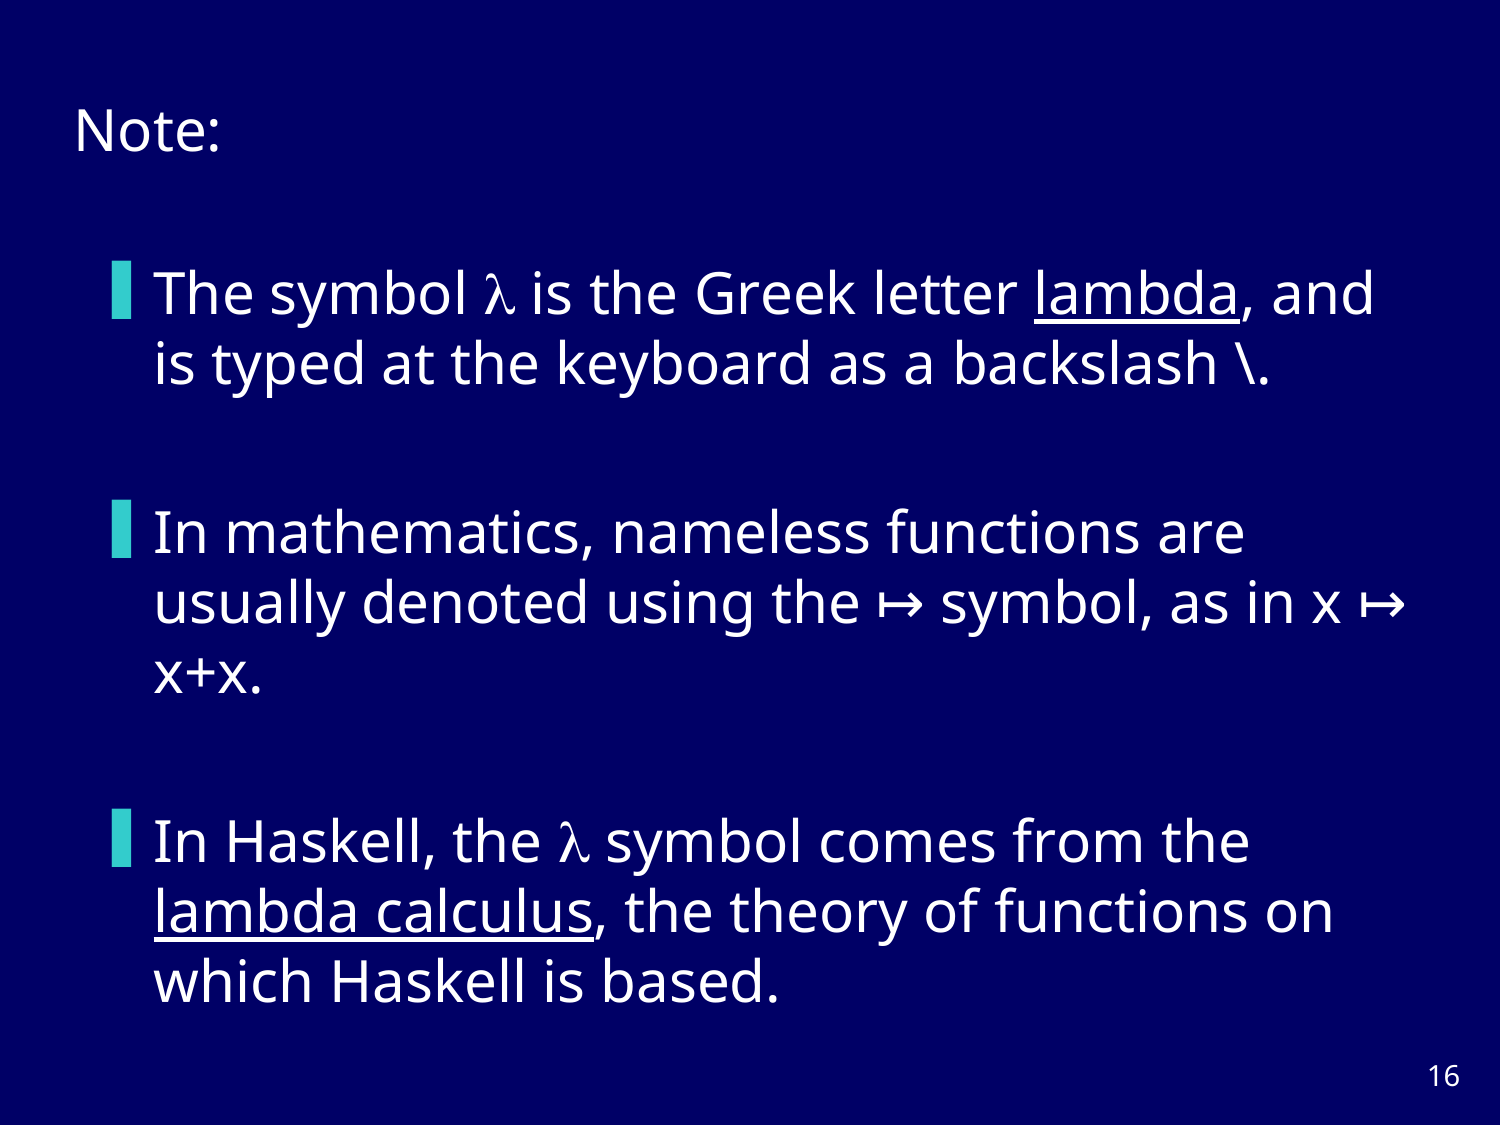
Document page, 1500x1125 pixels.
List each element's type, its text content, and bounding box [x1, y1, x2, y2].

text_box <number> [1374, 1049, 1476, 1101]
text_box Note: [58, 85, 238, 171]
text_box The symbol  is the Greek letter lambda, and is typed at the keyboard as a backslash \. In mathematics, nameless functions are usually denoted using the  symbol, as in x  x+x. In Haskell, the  symbol comes from the lambda calculus, the theory of functions on which Haskell is based. [82, 248, 1427, 980]
